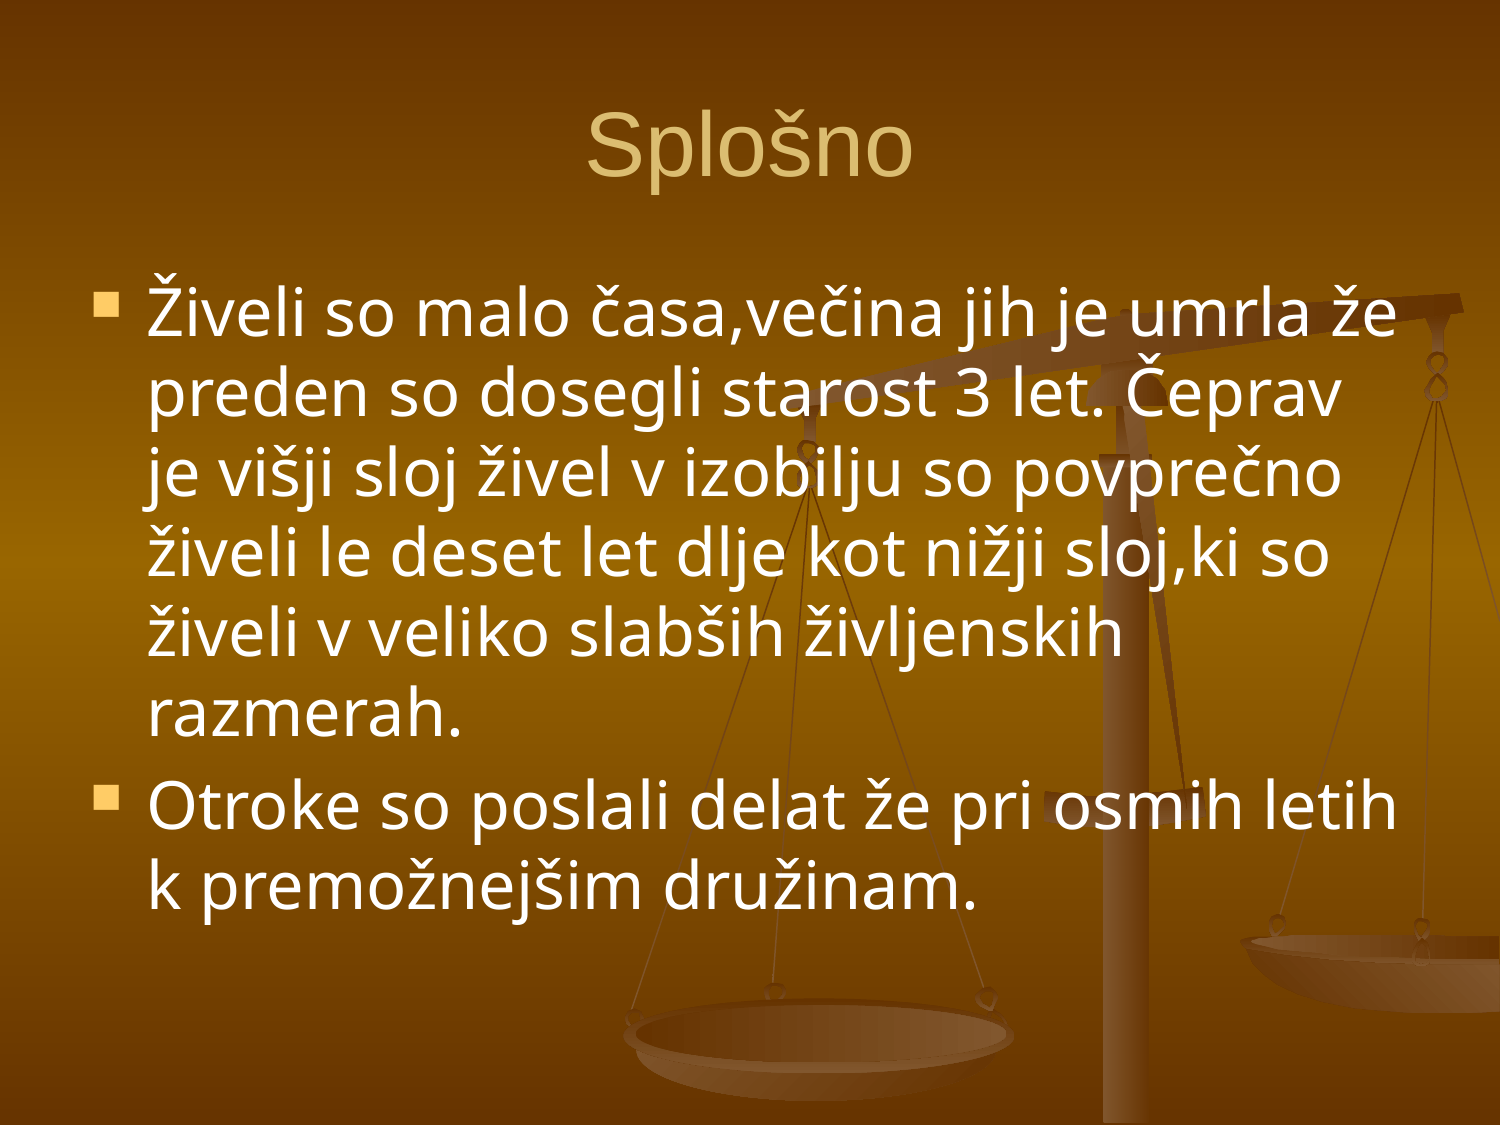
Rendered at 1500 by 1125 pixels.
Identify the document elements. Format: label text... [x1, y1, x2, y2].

title Splošno [75, 45, 1425, 234]
list Živeli so malo časa,večina jih je umrla že preden so dosegli starost 3 let. Čeprav je višji sloj živel v izobilju so povprečno živeli le deset let dlje kot nižji sloj,ki so živeli v veliko slabših življenskih razmerah. Otroke so poslali delat že pri osmih letih k premožnejšim družinam. [75, 262, 1425, 1006]
